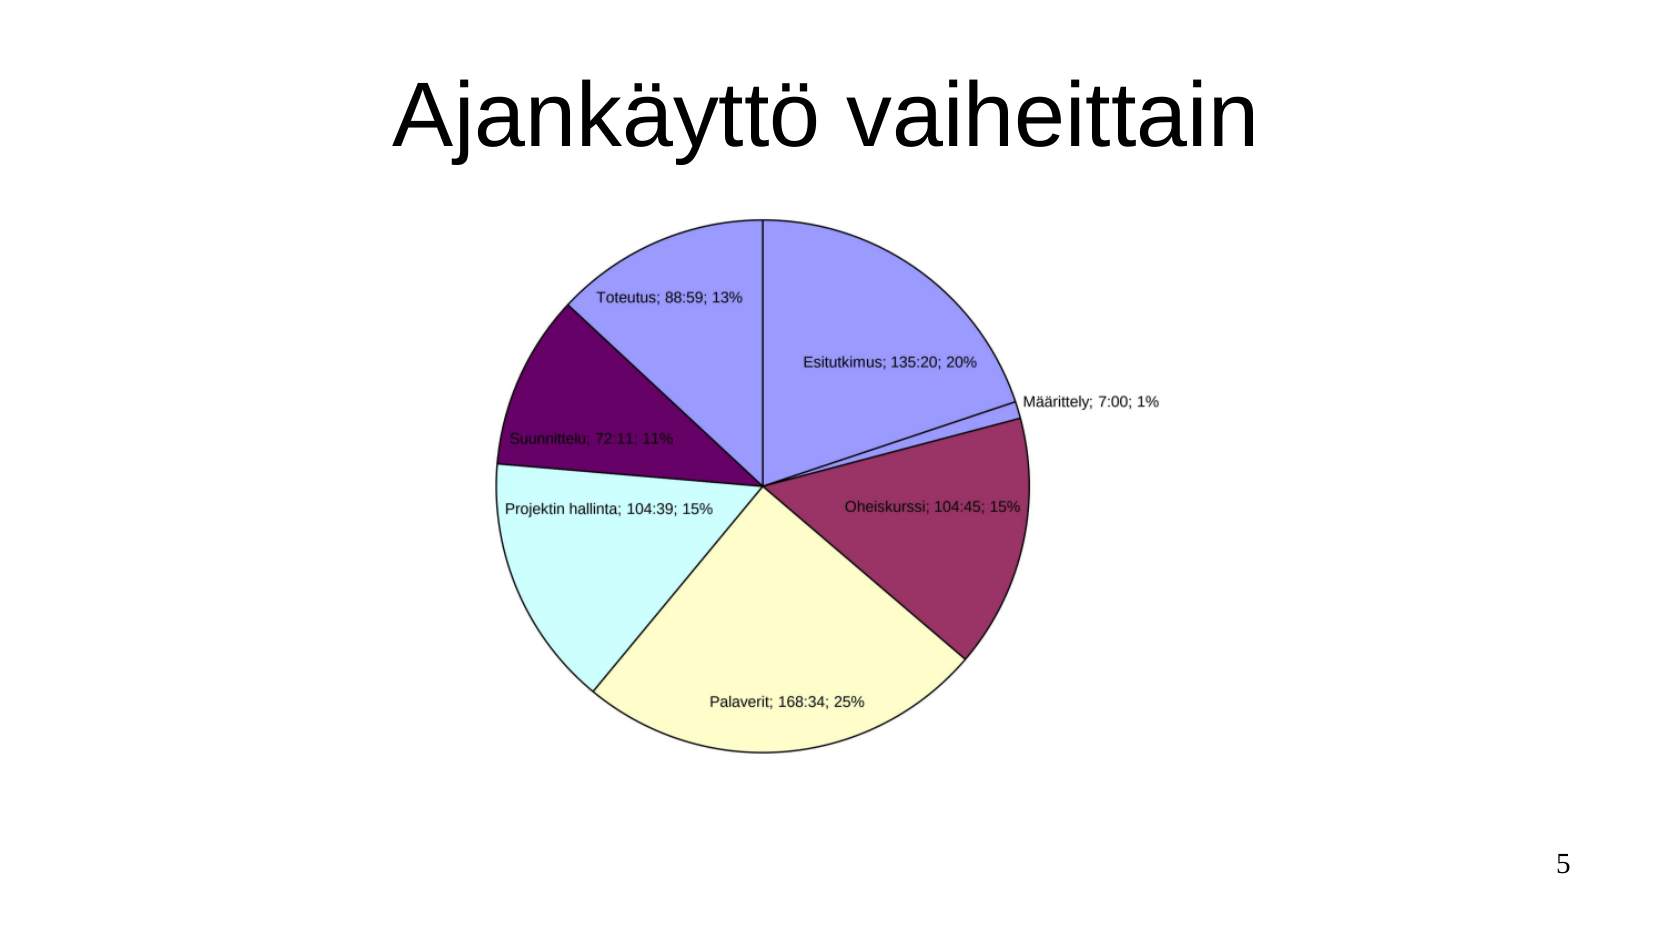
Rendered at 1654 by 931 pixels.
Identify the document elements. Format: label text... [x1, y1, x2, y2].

picture [493, 217, 1160, 758]
title Ajankäyttö vaiheittain [82, 37, 1571, 193]
